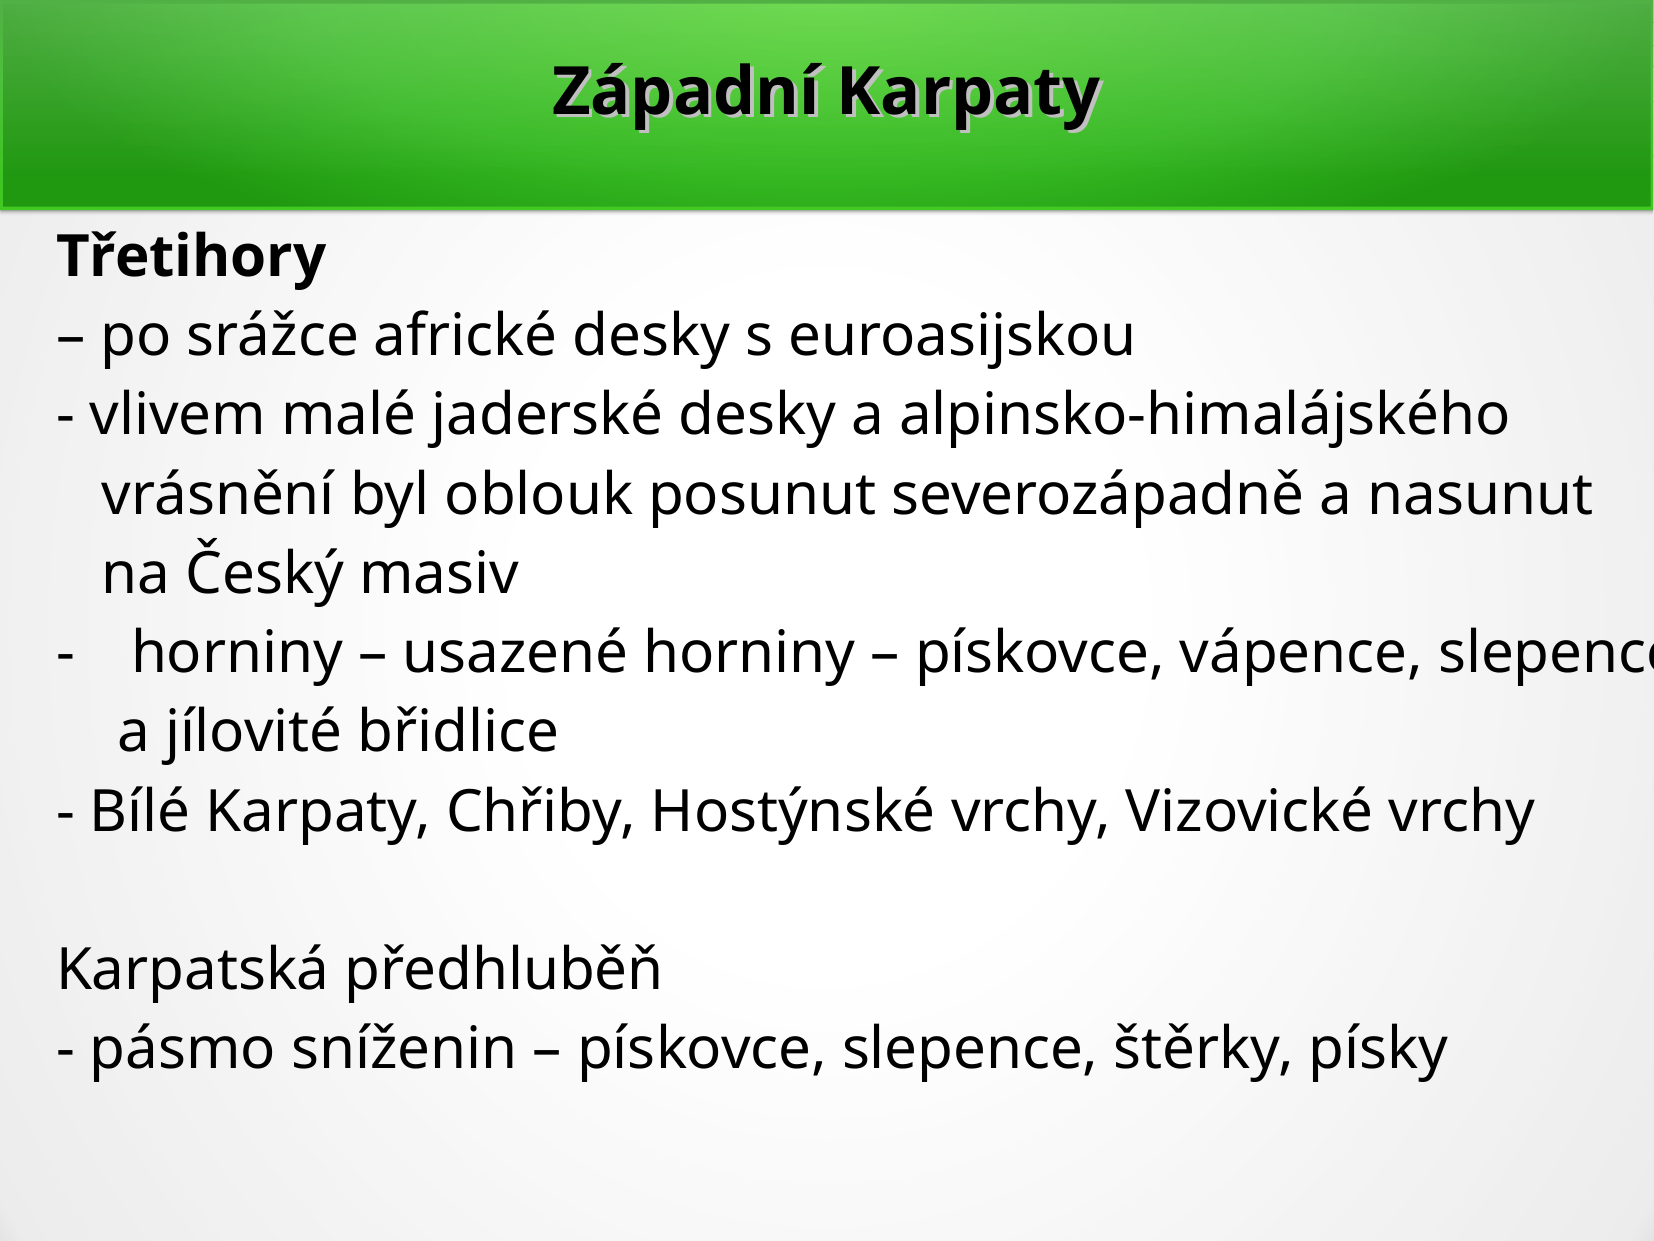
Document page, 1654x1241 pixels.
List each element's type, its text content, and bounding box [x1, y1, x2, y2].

text_box Západní Karpaty [29, 35, 1625, 144]
text_box Třetihory – po srážce africké desky s euroasijskou - vlivem malé jaderské desky a alpinsko-himalájského vrásnění byl oblouk posunut severozápadně a nasunut na Český masiv horniny – usazené horniny – pískovce, vápence, slepence a jílovité břidlice - Bílé Karpaty, Chřiby, Hostýnské vrchy, Vizovické vrchy Karpatská předhluběň - pásmo sníženin – pískovce, slepence, štěrky, písky [41, 206, 1654, 1125]
